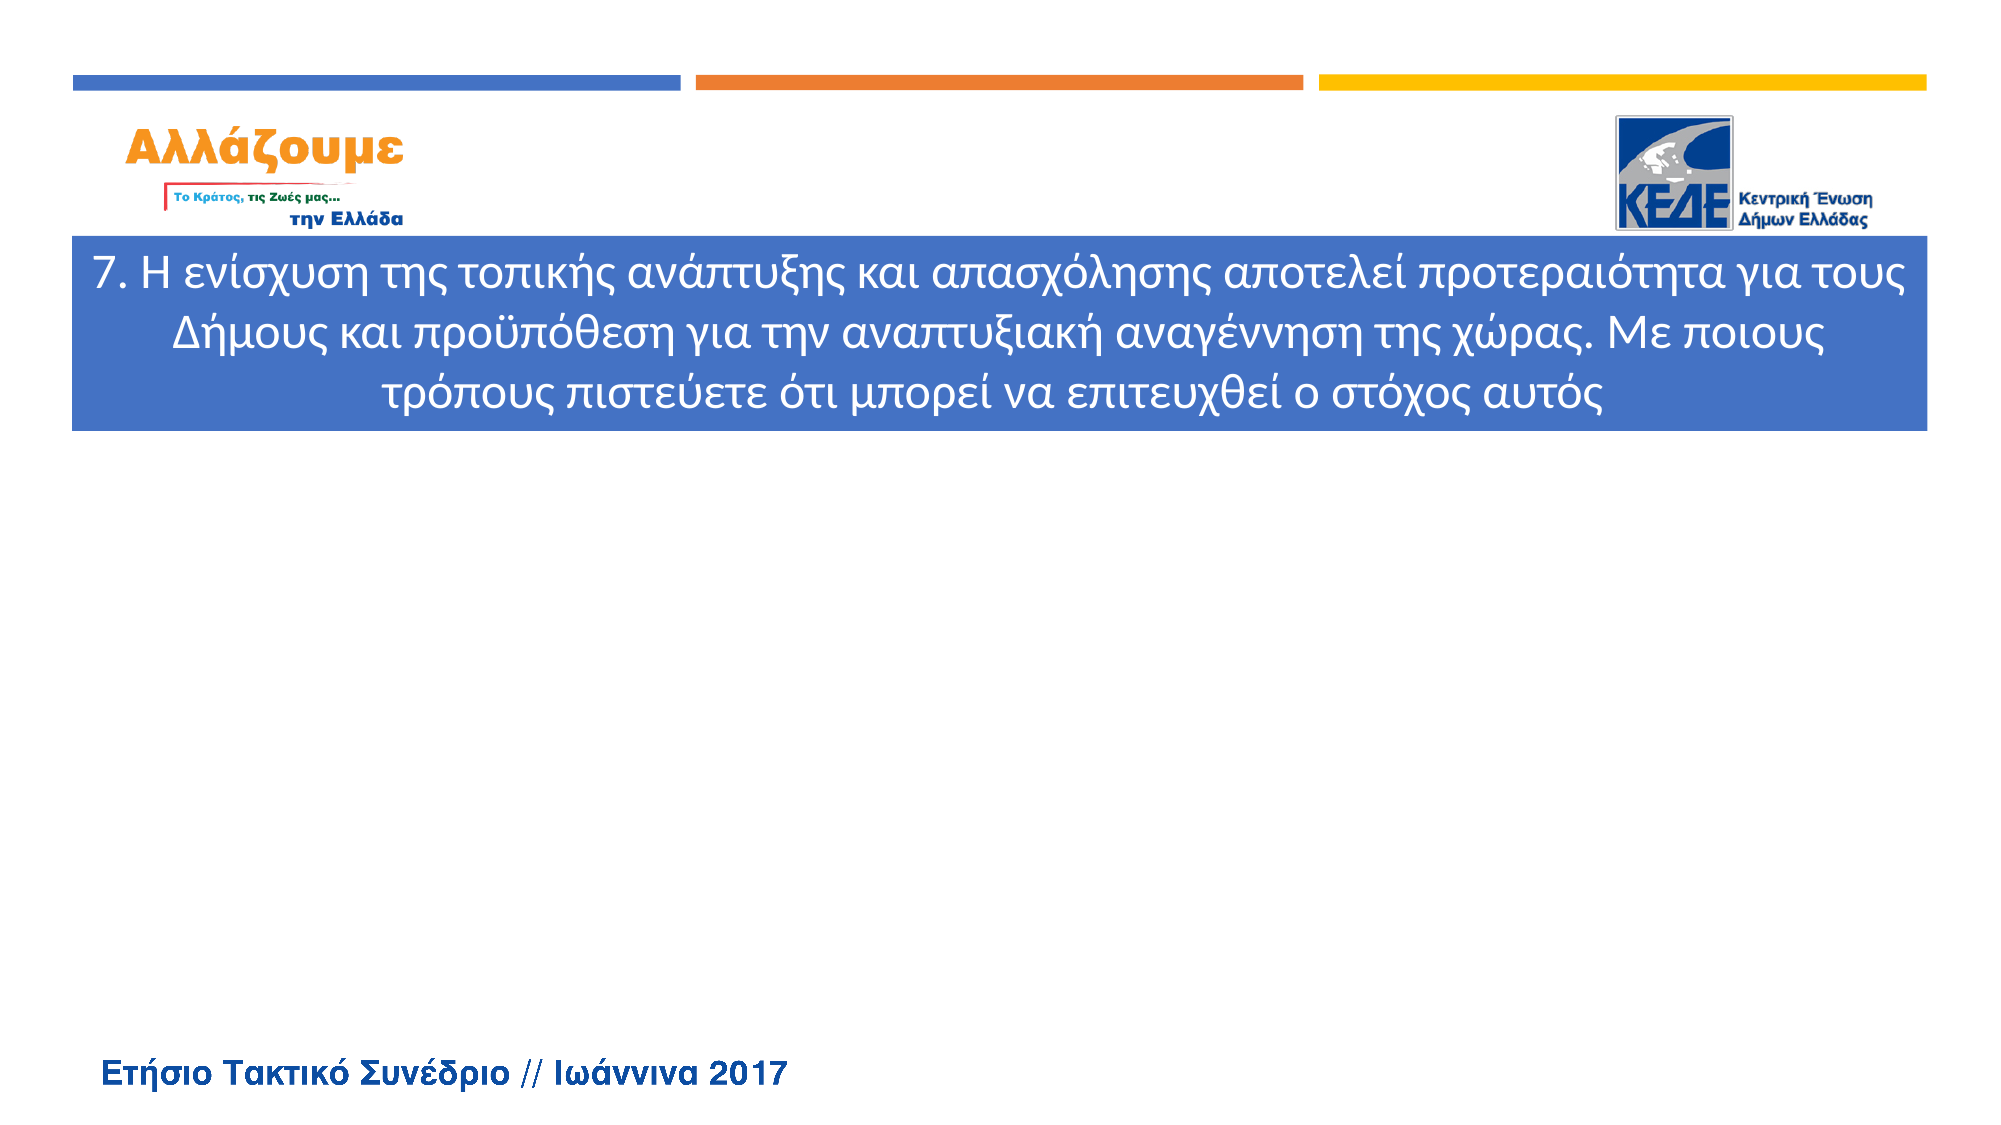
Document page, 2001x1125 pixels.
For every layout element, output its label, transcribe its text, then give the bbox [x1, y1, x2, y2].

title 7. Η ενίσχυση της τοπικής ανάπτυξης και απασχόλησης αποτελεί προτεραιότητα για τους Δήμους και προϋπόθεση για την αναπτυξιακή αναγέννηση της χώρας. Με ποιους τρόπους πιστεύετε ότι μπορεί να επιτευχθεί ο στόχος αυτός [70, 231, 1928, 425]
picture [1611, 108, 1879, 231]
picture [50, 1003, 841, 1122]
picture [95, 114, 435, 231]
